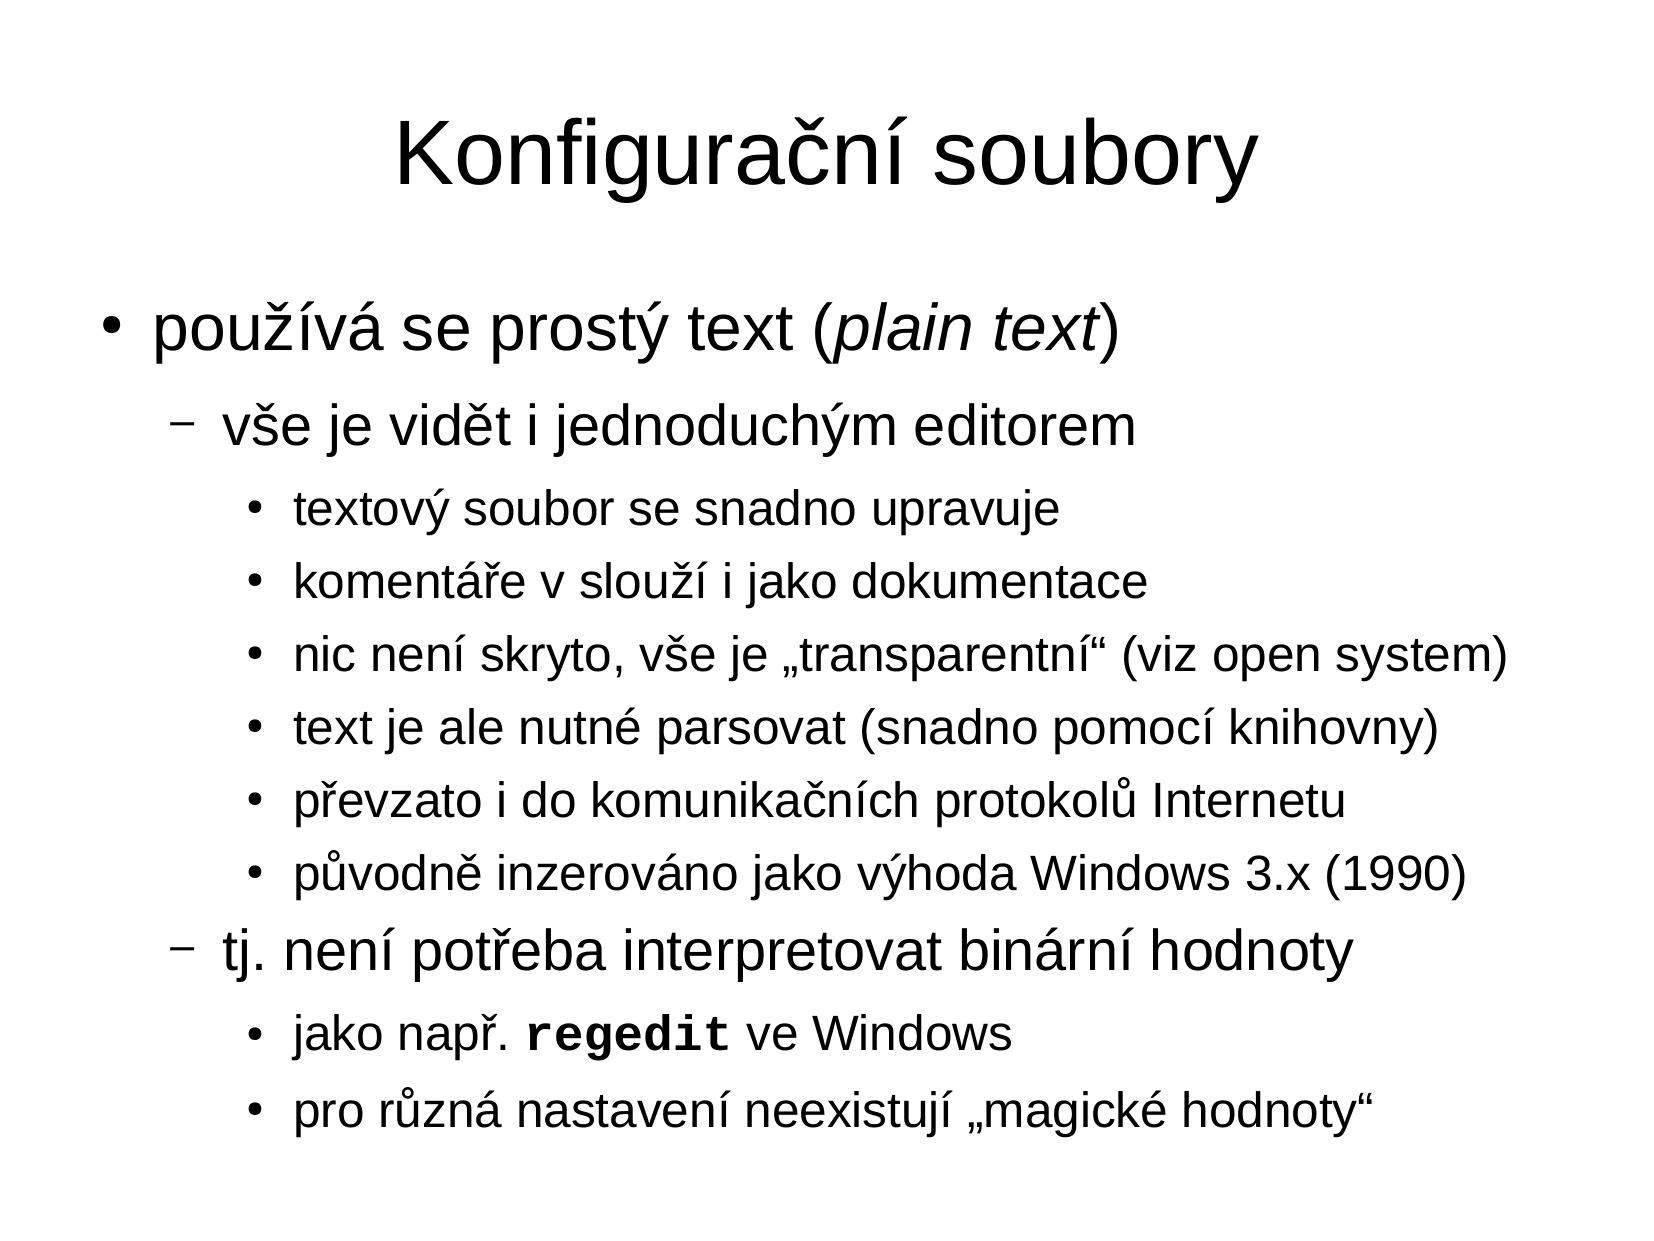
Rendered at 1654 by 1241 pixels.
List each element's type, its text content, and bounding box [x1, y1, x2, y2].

list používá se prostý text (plain text) vše je vidět i jednoduchým editorem textový soubor se snadno upravuje komentáře v slouží i jako dokumentace nic není skryto, vše je „transparentní“ (viz open system) text je ale nutné parsovat (snadno pomocí knihovny) převzato i do komunikačních protokolů Internetu původně inzerováno jako výhoda Windows 3.x (1990) tj. není potřeba interpretovat binární hodnoty jako např. regedit ve Windows pro různá nastavení neexistují „magické hodnoty“ [82, 290, 1571, 1146]
title Konfigurační soubory [82, 56, 1571, 250]
